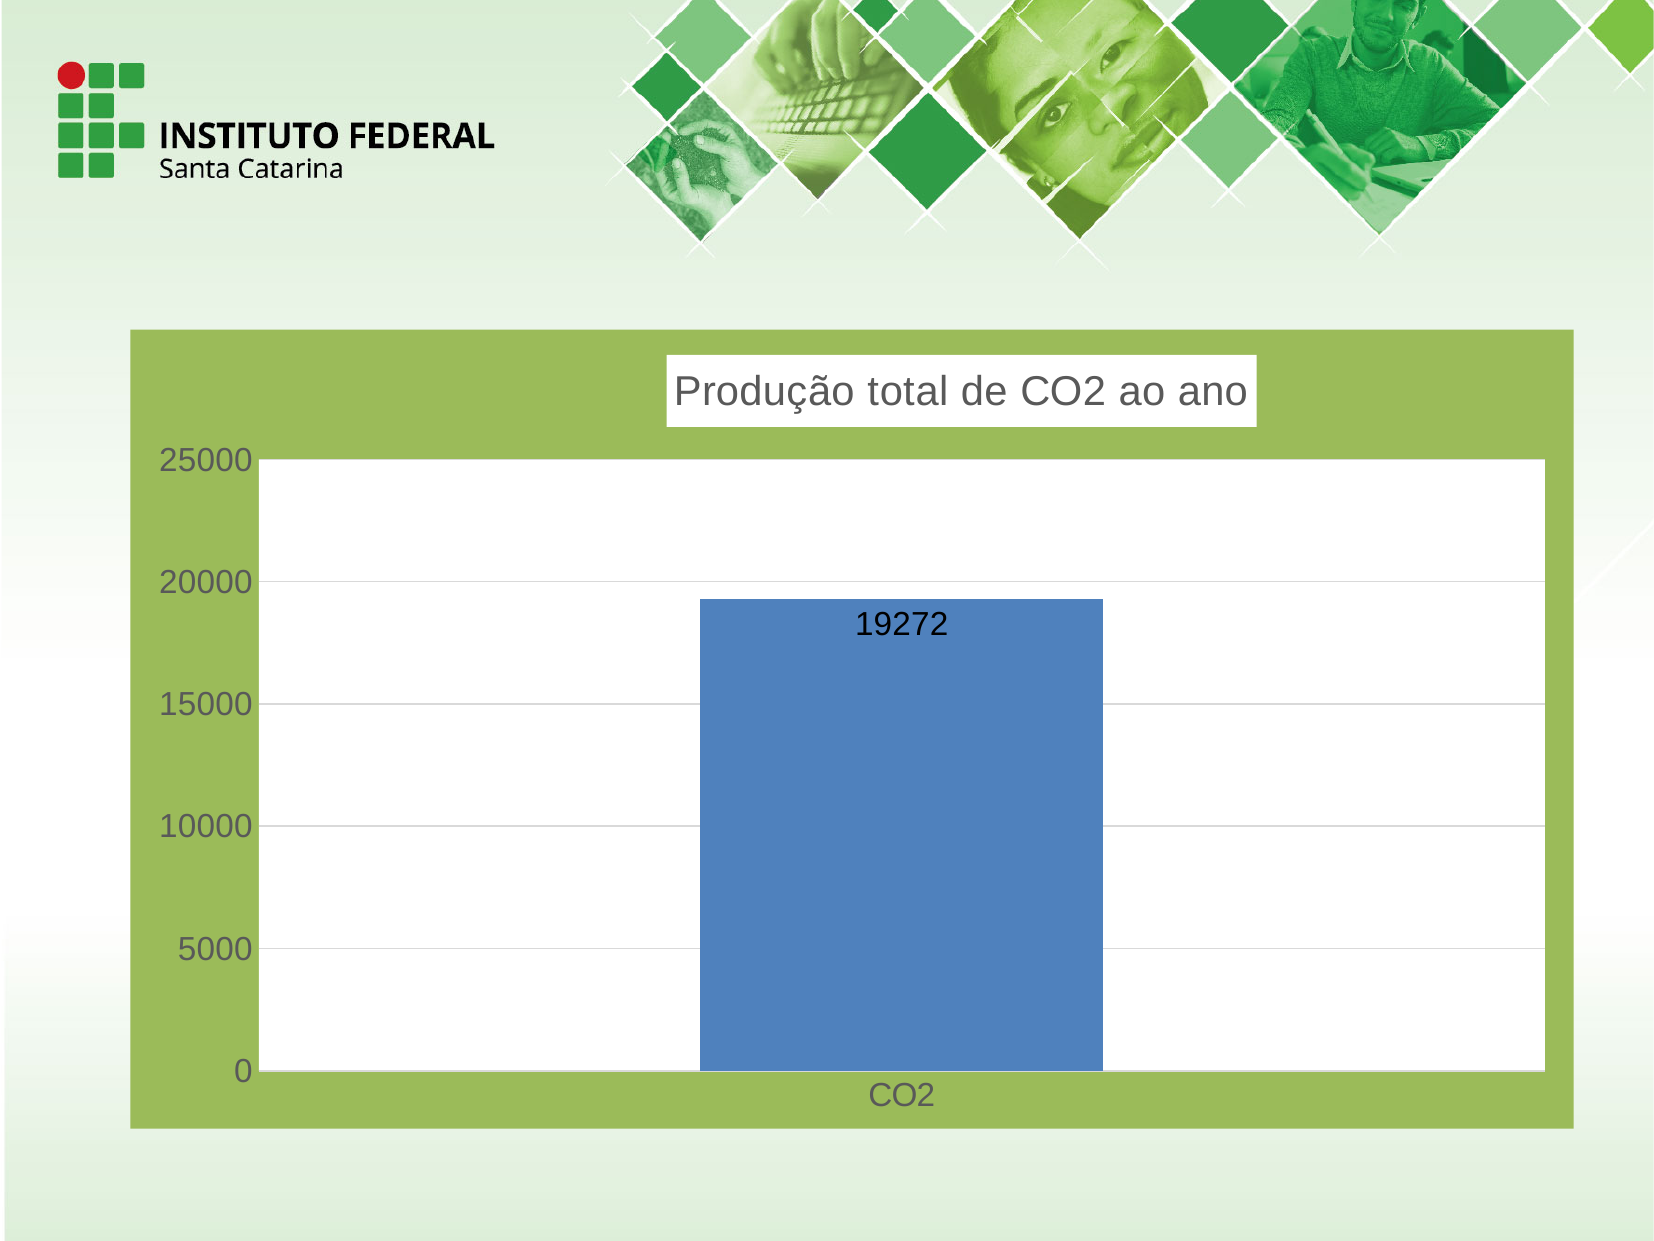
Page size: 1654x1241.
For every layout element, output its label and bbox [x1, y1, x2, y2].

chart [130, 329, 1574, 1129]
picture [1, 0, 1654, 1241]
